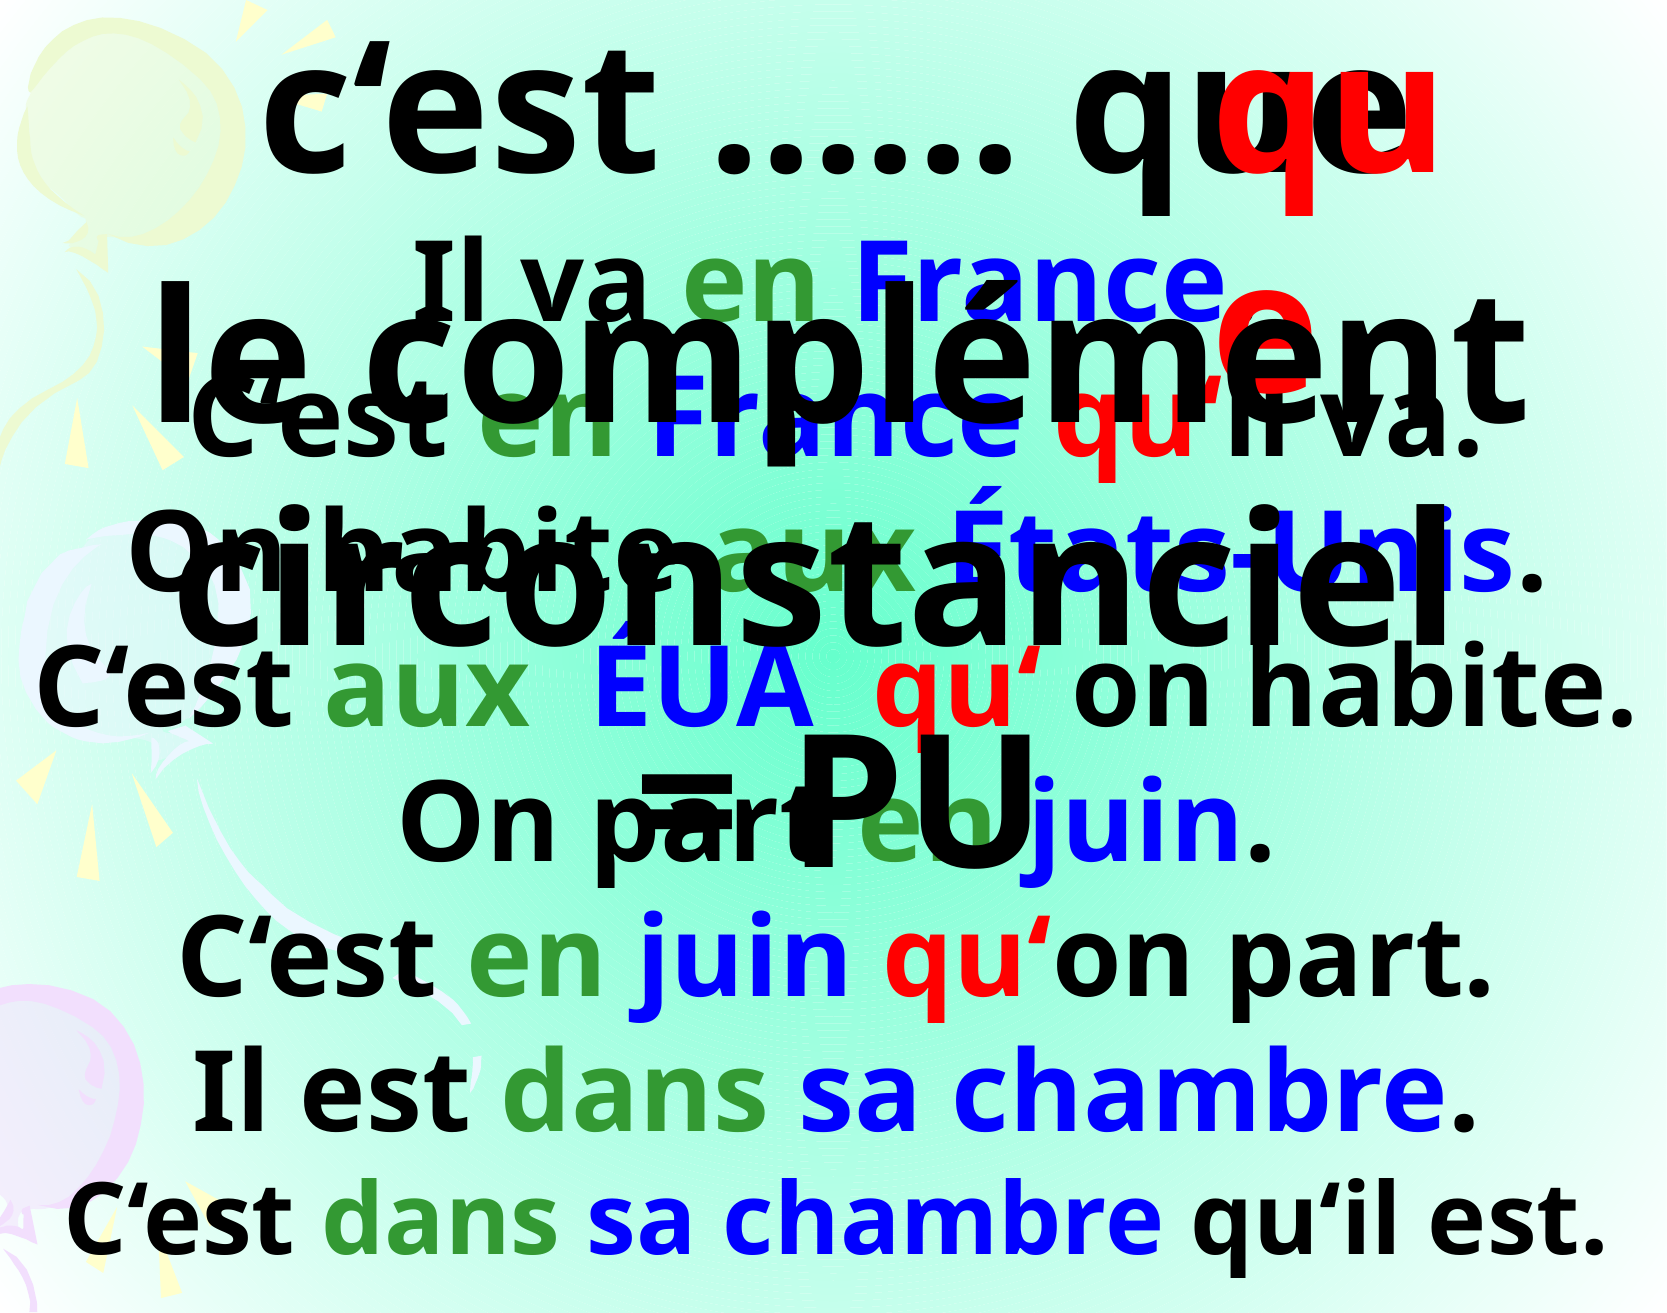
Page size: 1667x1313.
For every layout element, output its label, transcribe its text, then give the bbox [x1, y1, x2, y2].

text_box que [1196, 0, 1564, 217]
text_box c‘est ...... que Il va en France. C‘est en France qu‘il va. On habite aux États-Unis. C‘est aux ÉUA qu‘ on habite. On part en juin. C‘est en juin qu‘on part. Il est dans sa chambre. C‘est dans sa chambre qu‘il est. [0, 0, 1667, 1282]
text_box le complément circonstanciel = PU [6, 229, 1667, 913]
